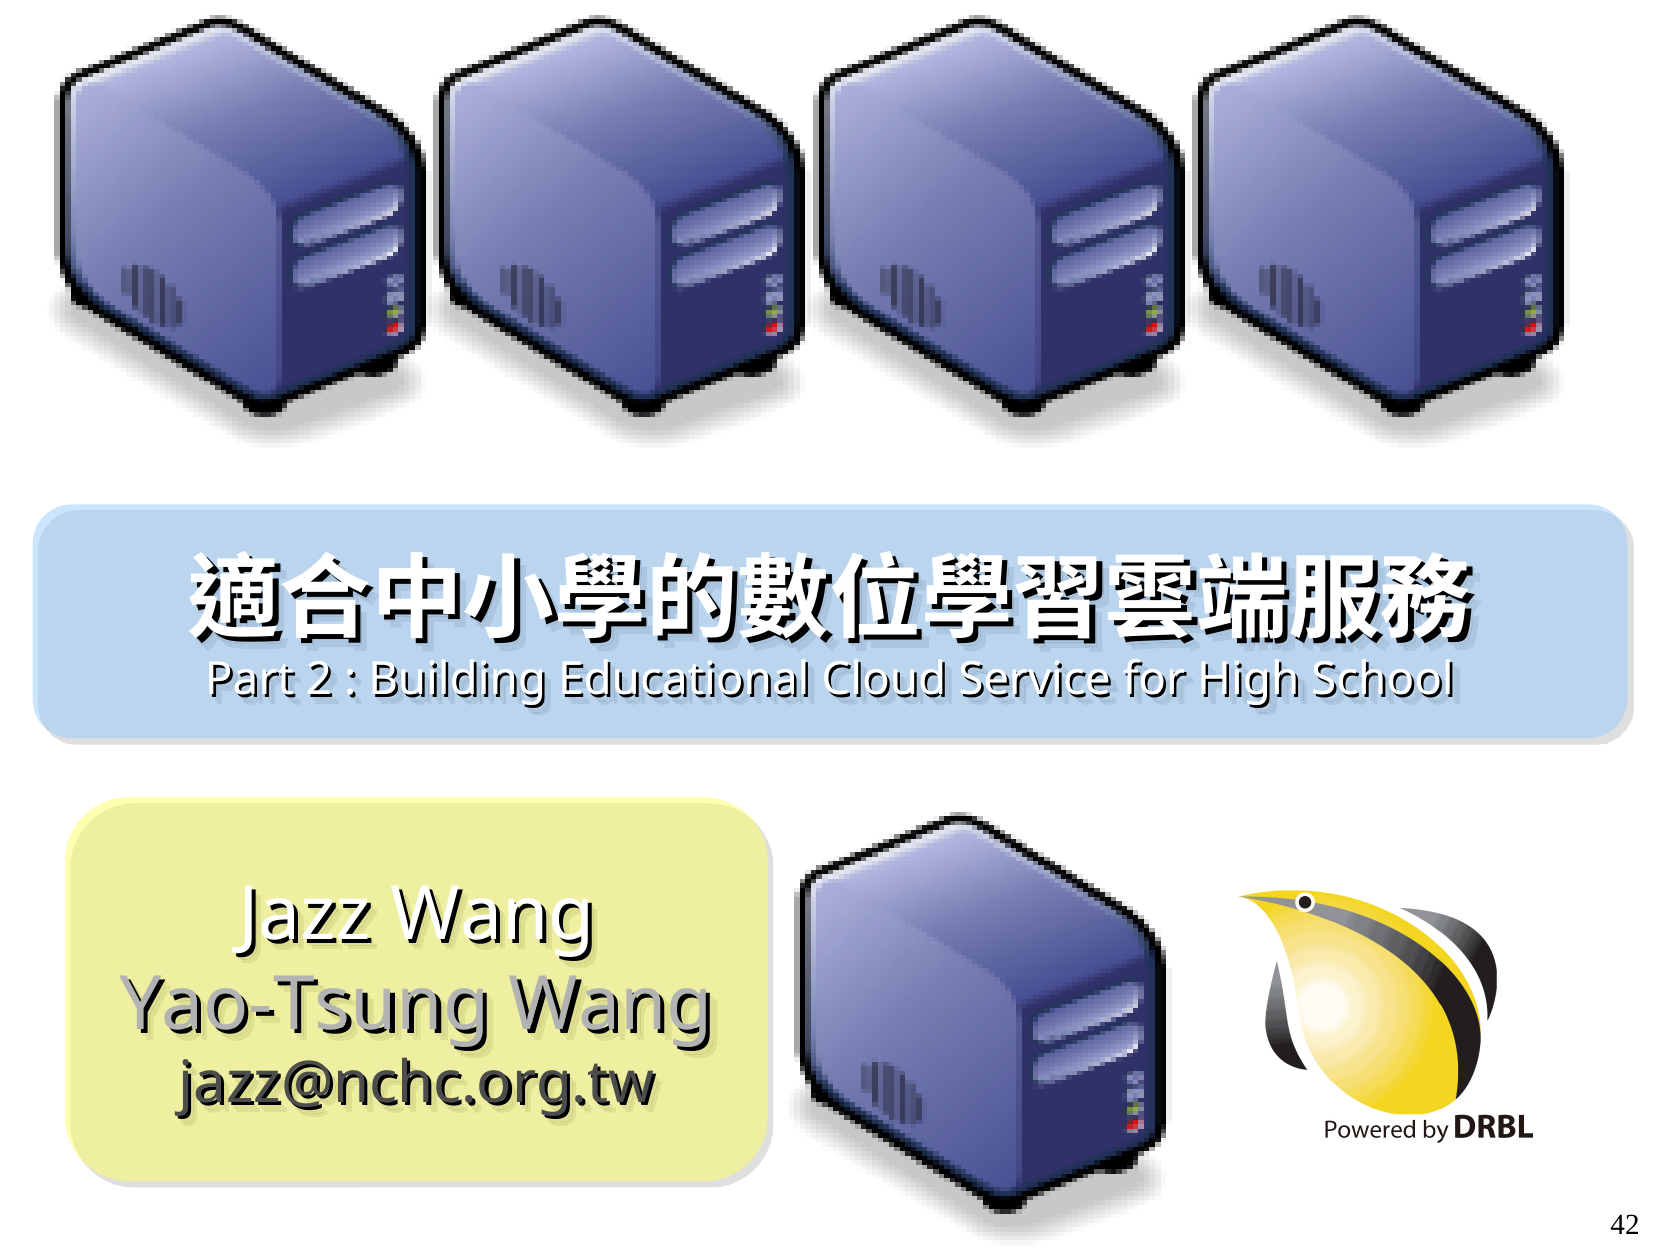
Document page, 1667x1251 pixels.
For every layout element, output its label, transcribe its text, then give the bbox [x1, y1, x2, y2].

picture [767, 799, 1211, 1249]
text_box Jazz Wang Yao-Tsung Wang jazz@nchc.org.tw [65, 797, 768, 1182]
picture [1224, 874, 1548, 1152]
picture [27, 2, 1609, 502]
text_box 適合中小學的數位學習雲端服務 Part 2 : Building Educational Cloud Service for High School [32, 504, 1628, 739]
